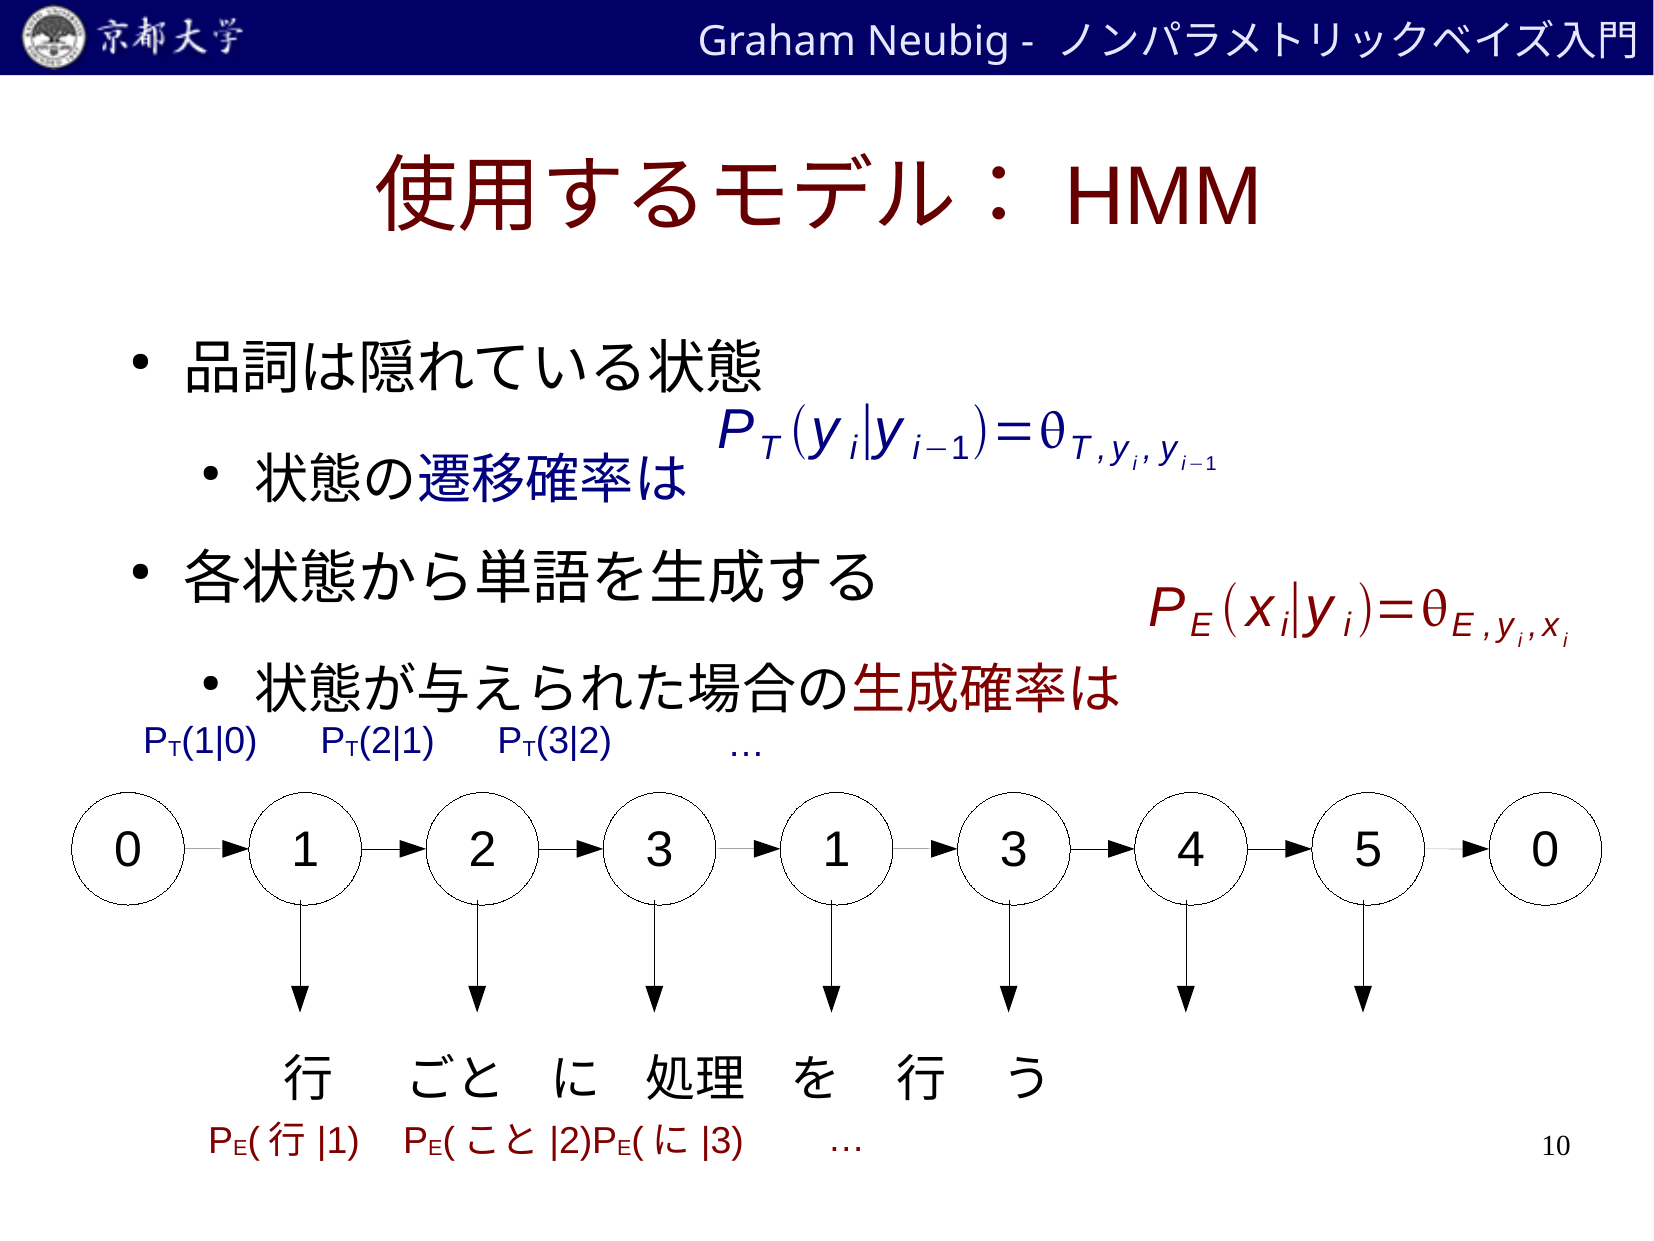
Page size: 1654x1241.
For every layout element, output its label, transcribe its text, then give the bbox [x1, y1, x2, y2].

text_box PE(こと|2) [388, 1102, 577, 1172]
text_box 0 [1489, 792, 1602, 906]
text_box … [712, 714, 780, 773]
text_box 5 [1311, 792, 1425, 906]
text_box PT(1|0) [128, 712, 273, 782]
title 使用するモデル：HMM [75, 100, 1564, 277]
text_box 1 [248, 792, 362, 906]
text_box 4 [1134, 792, 1248, 906]
text_box 2 [426, 792, 539, 906]
text_box … [812, 1110, 881, 1169]
text_box PE(行|1) [193, 1102, 372, 1172]
chart [703, 395, 1229, 474]
text_box 行 ごと に 処理 を 行 う [250, 1031, 1654, 1100]
picture [0, 0, 247, 70]
text_box 1 [780, 792, 893, 906]
text_box 0 [71, 792, 185, 906]
text_box 3 [603, 792, 716, 906]
text_box 3 [957, 792, 1071, 906]
text_box PT(3|2) [482, 712, 627, 782]
text_box PT(2|1) [305, 712, 450, 782]
list 品詞は隠れている状態 状態の遷移確率は 各状態から単語を生成する 状態が与えられた場合の生成確率は [112, 321, 1601, 849]
text_box PE(に|3) [577, 1102, 756, 1172]
list 品詞は隠れている状態 状態の遷移確率は 各状態から単語を生成する 状態が与えられた場合の生成確率は [112, 849, 1601, 1126]
chart [1134, 573, 1581, 652]
